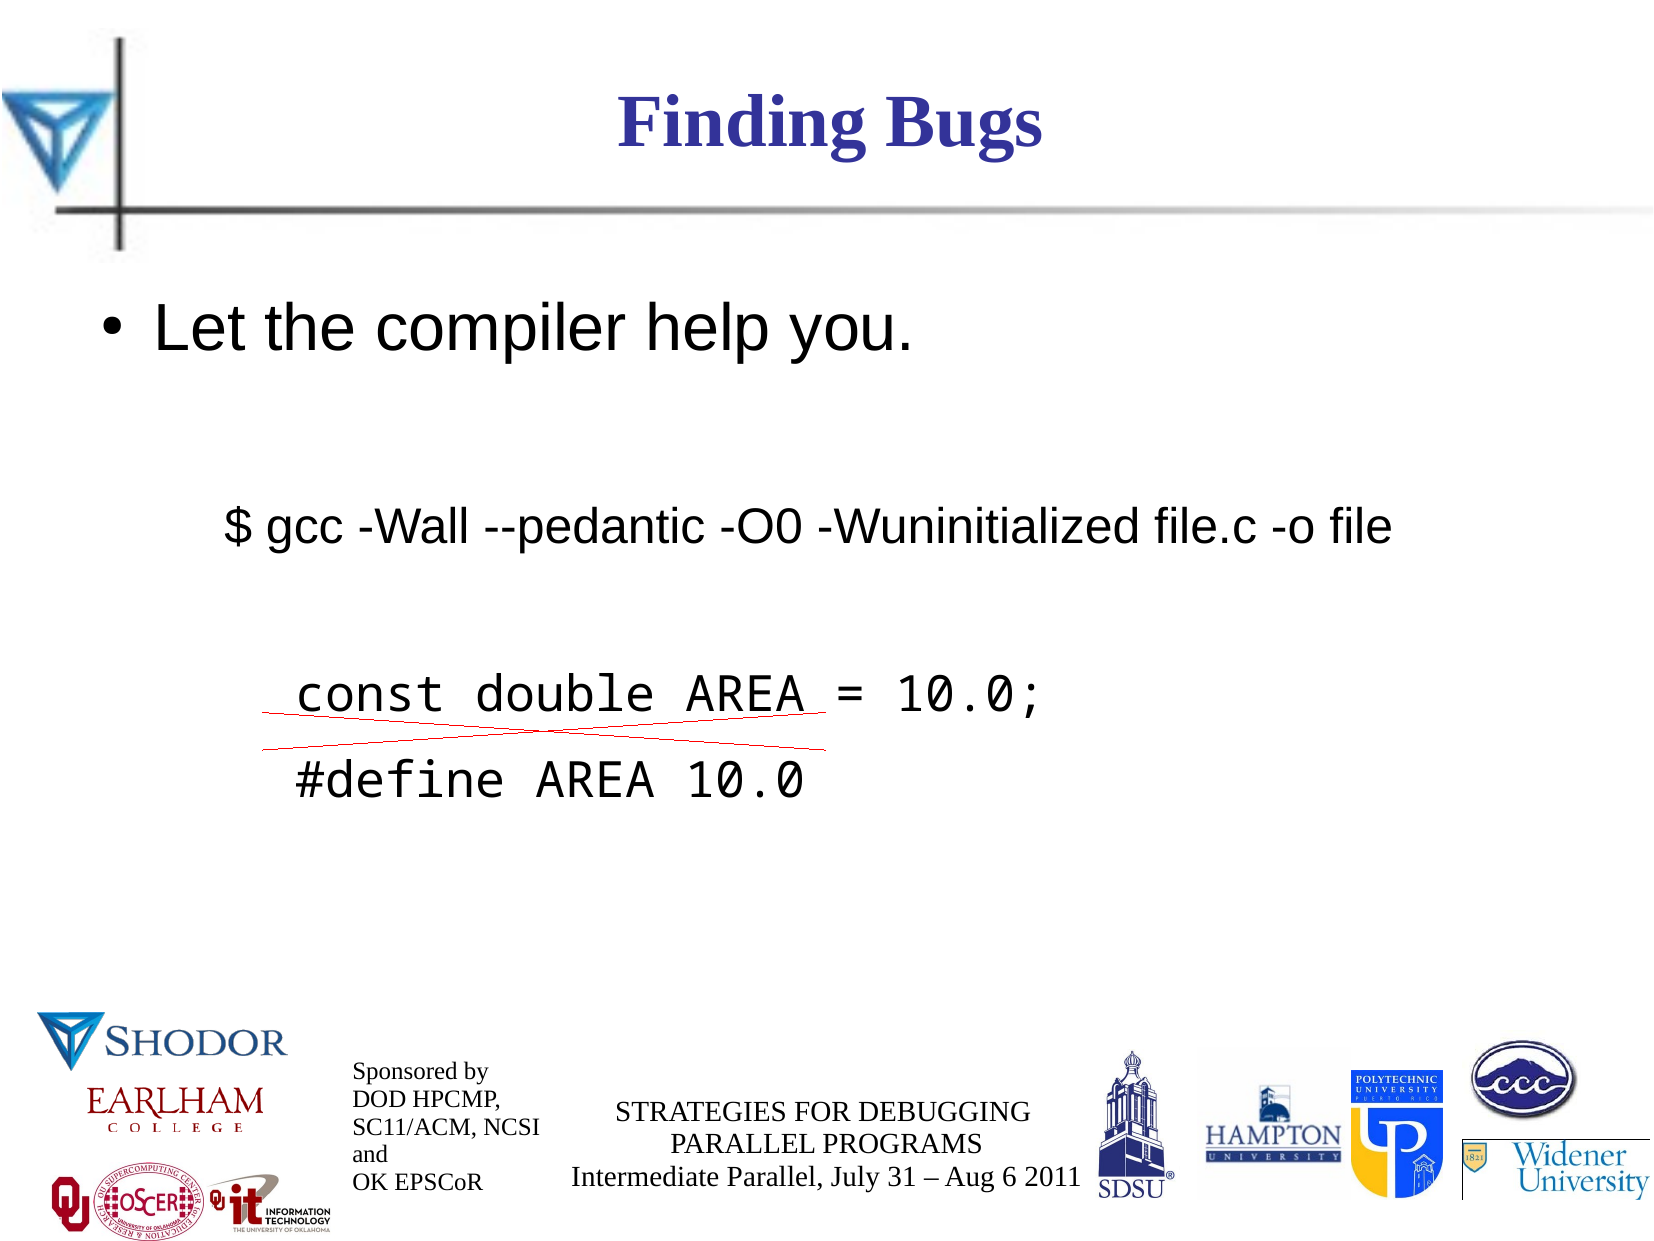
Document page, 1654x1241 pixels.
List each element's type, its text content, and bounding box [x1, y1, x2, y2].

picture [1197, 1126, 1351, 1201]
picture [1571, 1030, 1581, 1088]
picture [2, 28, 1654, 263]
picture [37, 1012, 82, 1071]
text_box STRATEGIES FOR DEBUGGING PARALLEL PROGRAMS Intermediate Parallel, July 31 – Aug 6 2011 [0, 1088, 1197, 1201]
title Finding Bugs [86, 17, 1576, 226]
picture [93, 1201, 338, 1241]
picture [75, 1031, 82, 1053]
text_box STRATEGIES FOR DEBUGGING PARALLEL PROGRAMS Intermediate Parallel, July 31 – Aug 6 2011 [1351, 1088, 1654, 1201]
picture [50, 1201, 90, 1233]
list Let the compiler help you. $ gcc -Wall --pedantic -O0 -Wuninitialized file.c -o file const double AREA = 10.0; #define AREA 10.0 [82, 290, 1571, 1126]
